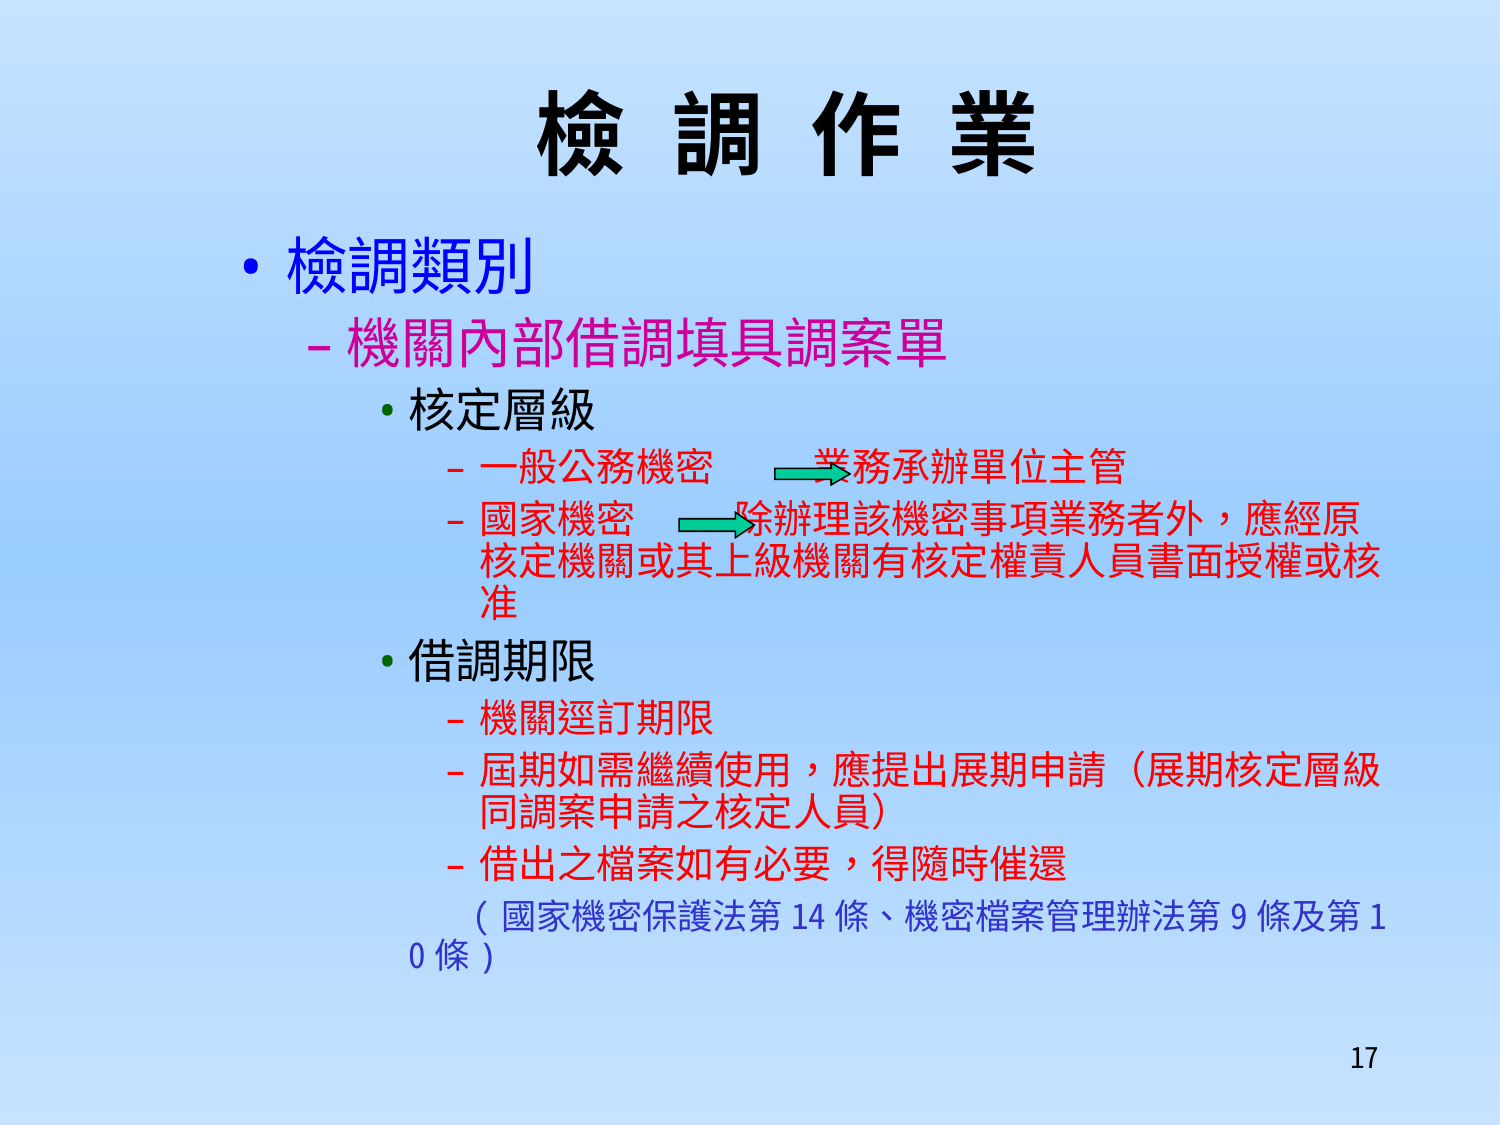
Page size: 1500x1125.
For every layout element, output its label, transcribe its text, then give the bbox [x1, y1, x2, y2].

text_box <編號> [1074, 1025, 1388, 1101]
title 檢 調 作 業 [150, 62, 1426, 202]
list 檢調類別 機關內部借調填具調案單 核定層級 一般公務機密 業務承辦單位主管 國家機密 除辦理該機密事項業務者外，應經原核定機關或其上級機關有核定權責人員書面授權或核准 借調期限 機關逕訂期限 屆期如需繼續使用，應提出展期申請（展期核定層級同調案申請之核定人員） 借出之檔案如有必要，得隨時催還 (國家機密保護法第14條、機密檔案管理辦法第9條及第10條) [224, 220, 1400, 996]
